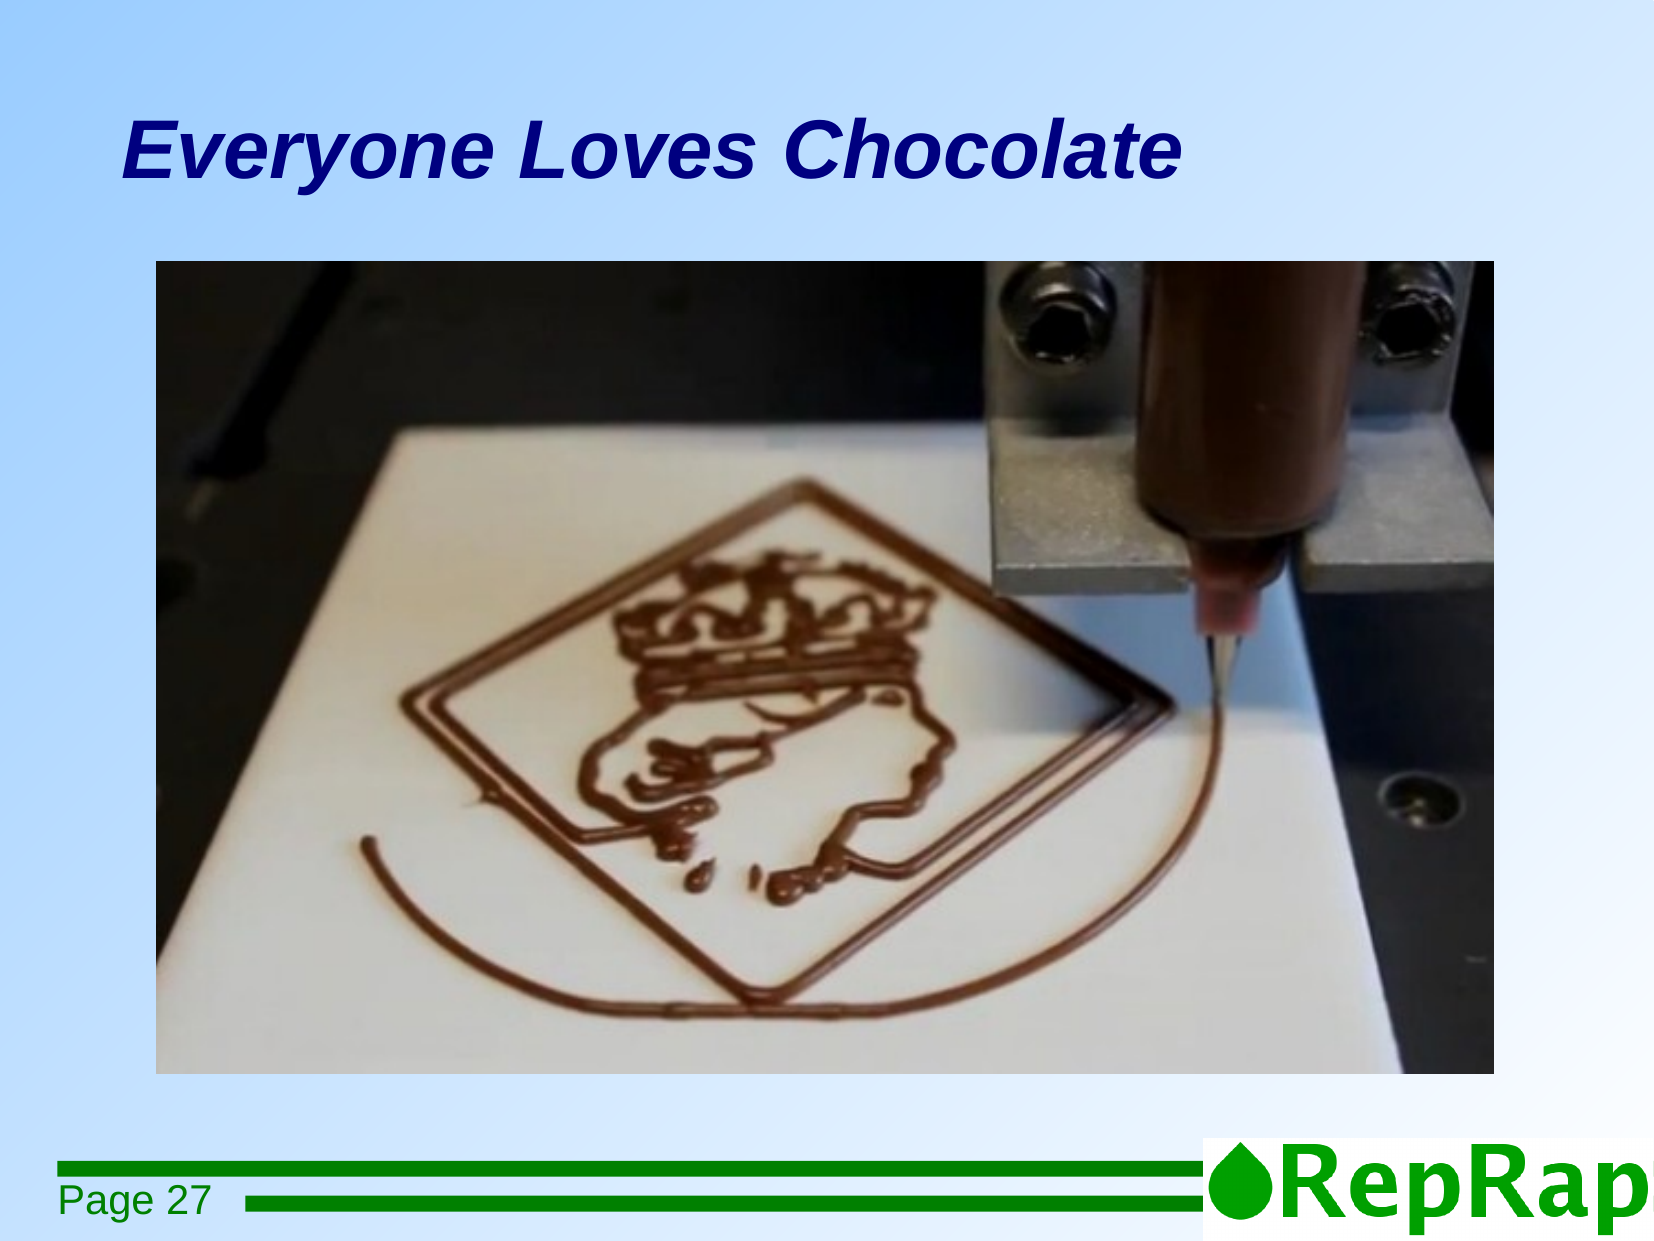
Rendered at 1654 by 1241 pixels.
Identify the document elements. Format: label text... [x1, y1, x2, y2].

picture [156, 261, 1494, 1074]
title Everyone Loves Chocolate [121, 46, 1534, 254]
picture [1203, 1138, 1654, 1241]
